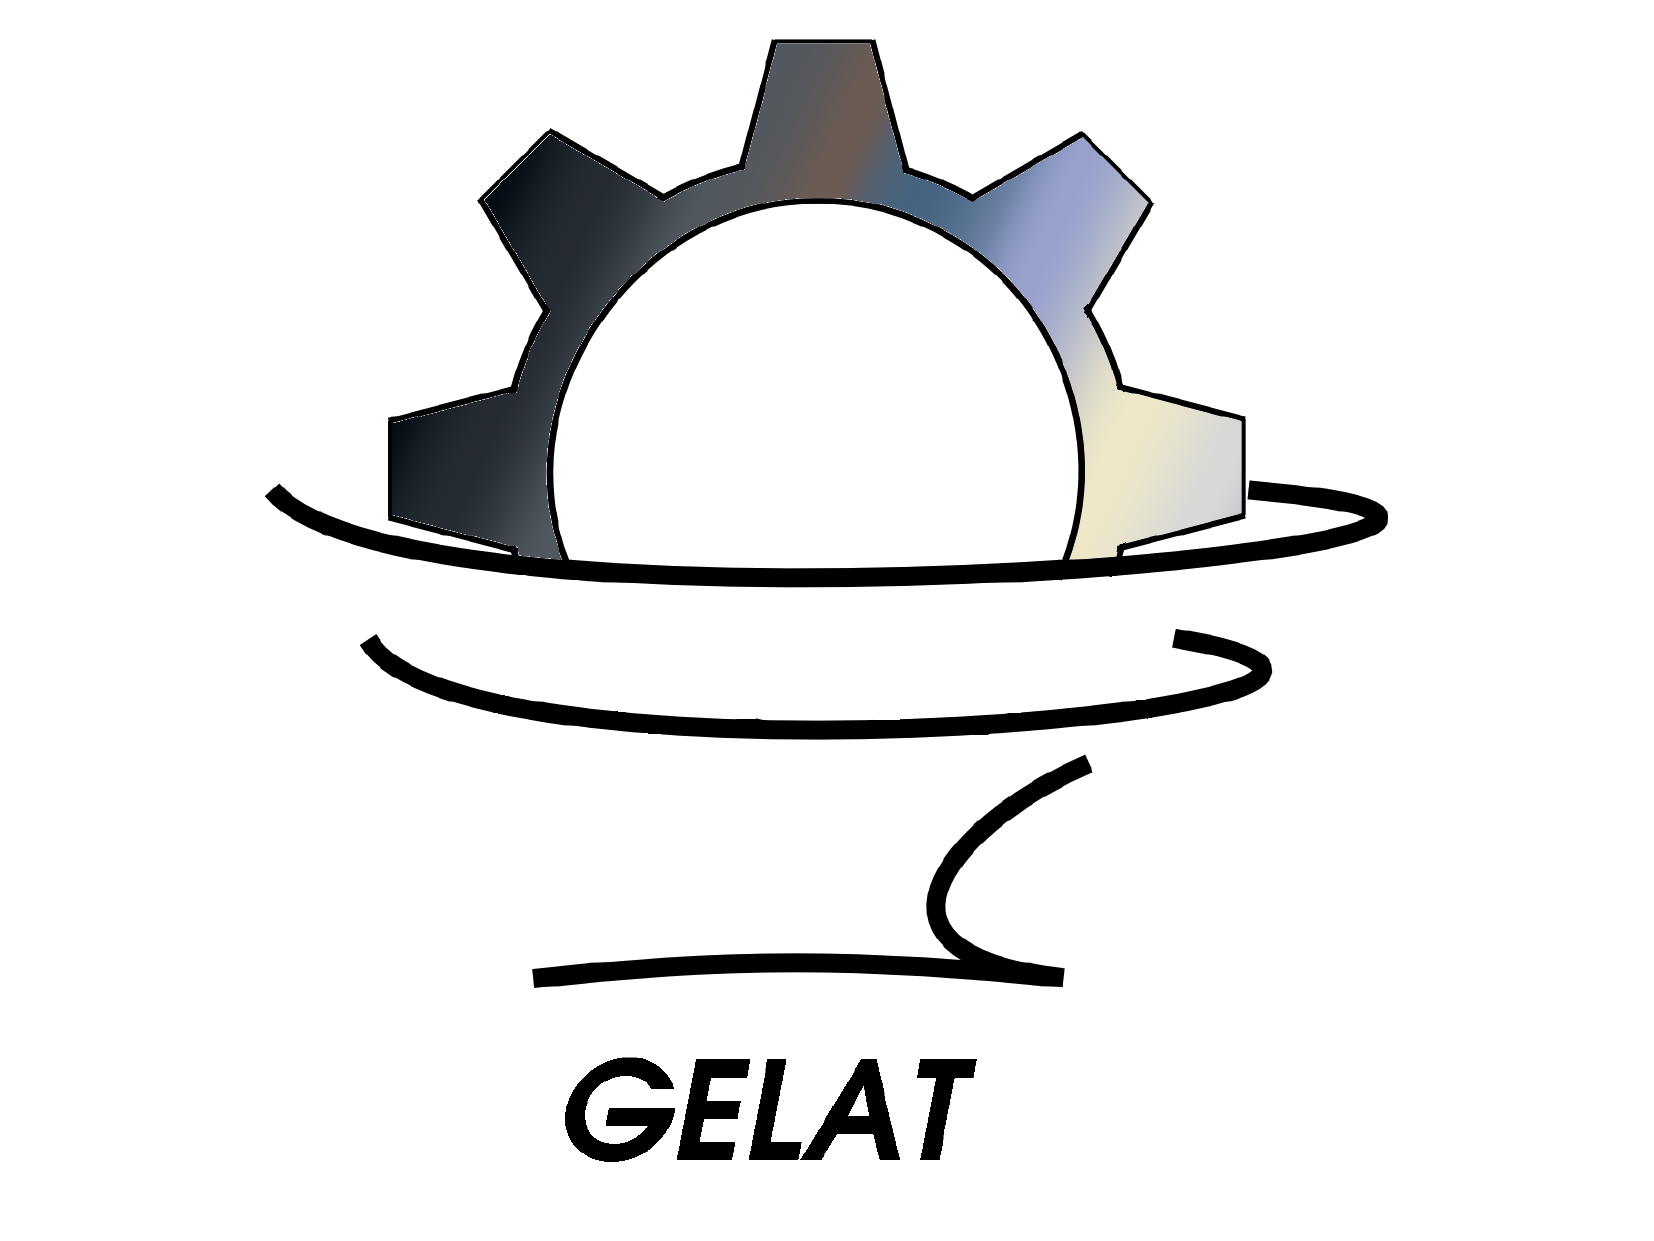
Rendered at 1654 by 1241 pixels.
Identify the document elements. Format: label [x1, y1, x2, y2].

picture [262, 37, 1388, 1201]
